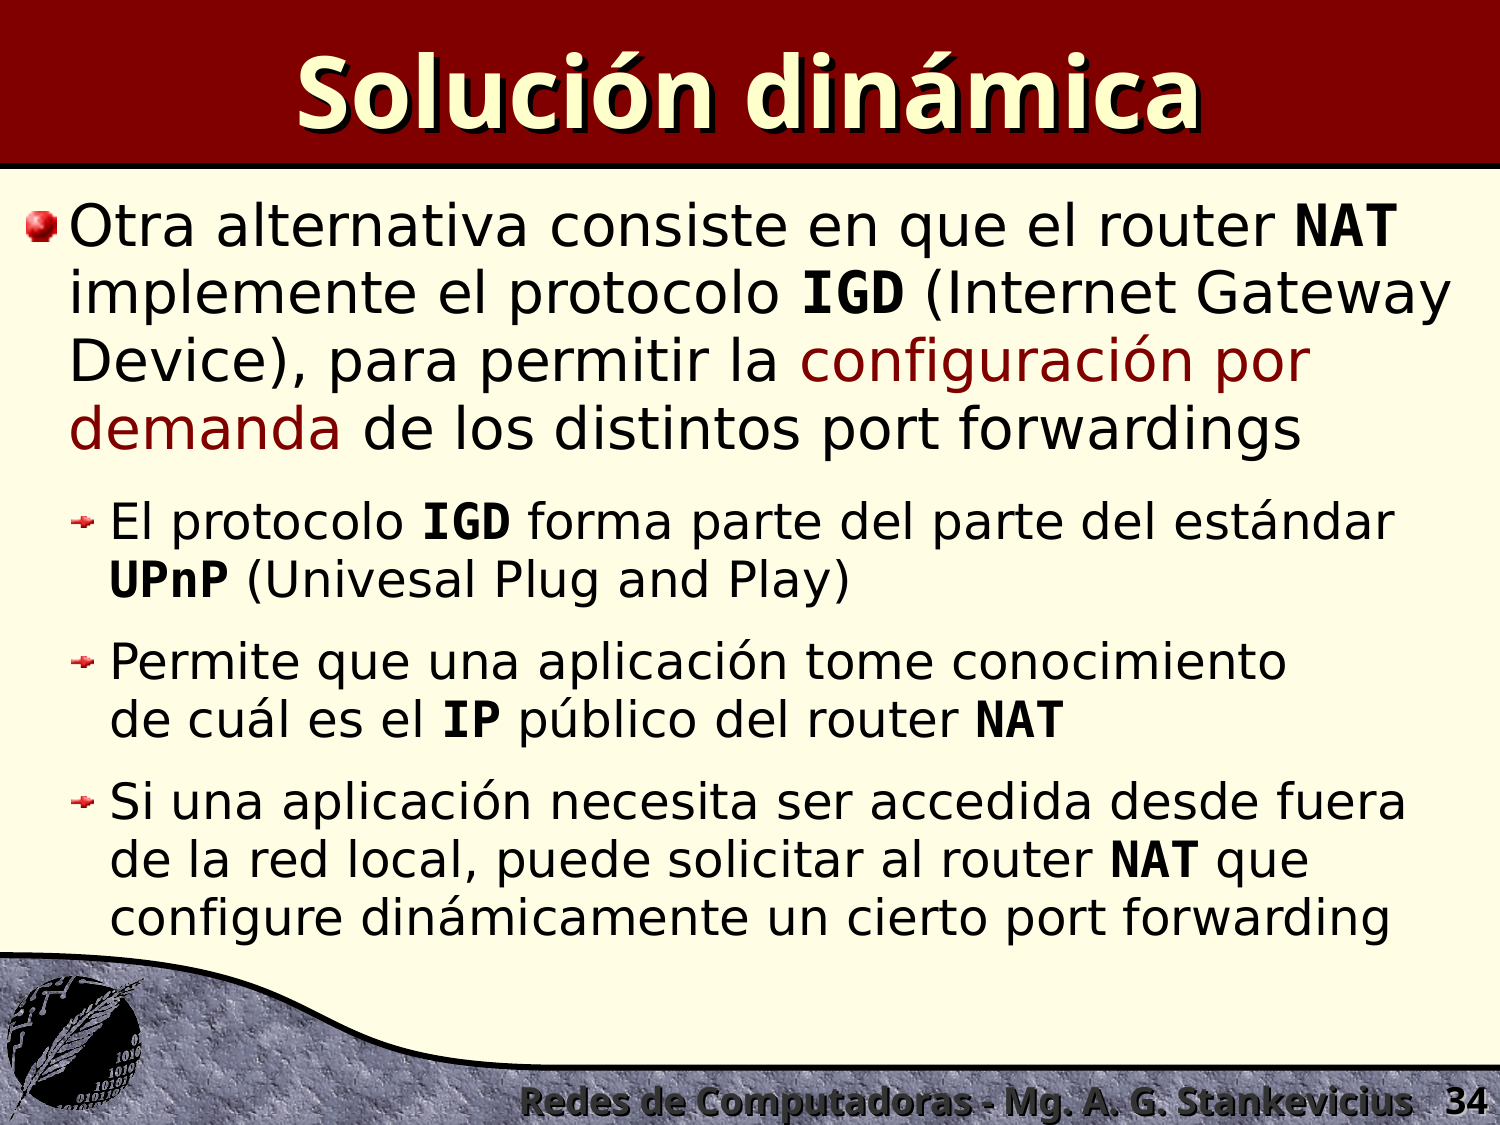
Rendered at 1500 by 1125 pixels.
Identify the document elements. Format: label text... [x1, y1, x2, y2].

list Otra alternativa consiste en que el router NAT implemente el protocolo IGD (Internet Gateway Device), para permitir la configuración por demanda de los distintos port forwardings El protocolo IGD forma parte del parte del estándar UPnP (Univesal Plug and Play) Permite que una aplicación tome conocimiento de cuál es el IP público del router NAT Si una aplicación necesita ser accedida desde fuera de la red local, puede solicitar al router NAT que configure dinámicamente un cierto port forwarding [11, 192, 1486, 948]
picture [790, 1100, 795, 1110]
picture [0, 959, 1500, 1125]
picture [1047, 1100, 1054, 1110]
title Solución dinámica [15, 5, 1485, 160]
